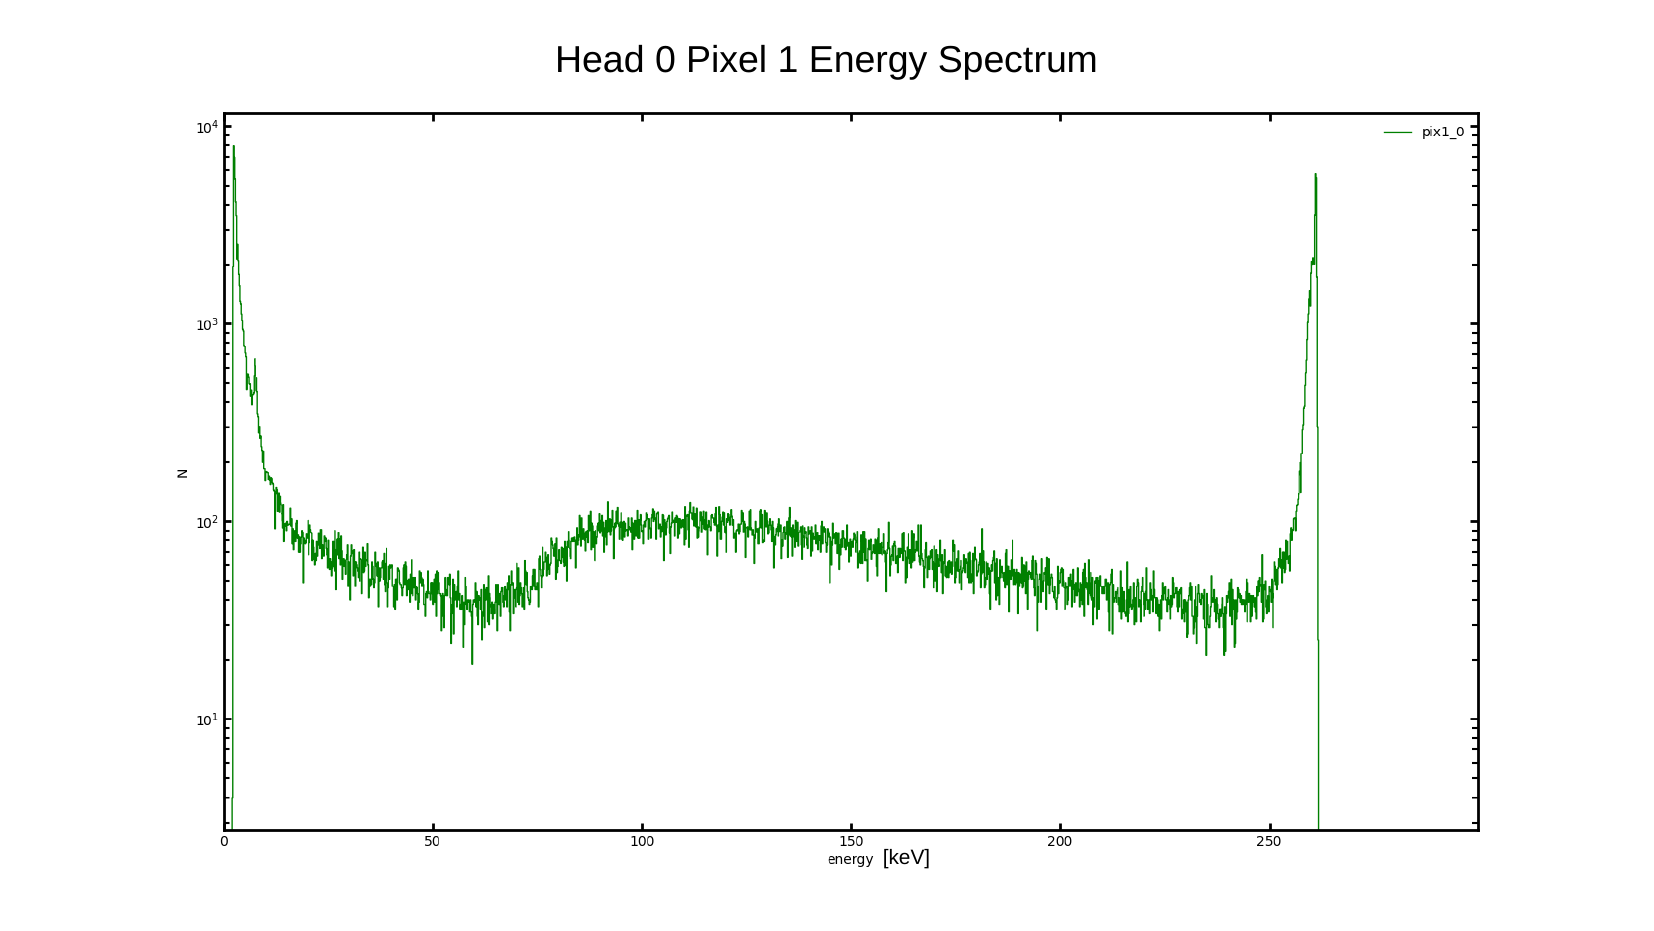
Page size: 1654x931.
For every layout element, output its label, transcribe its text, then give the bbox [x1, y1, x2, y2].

text_box [keV] [868, 838, 946, 877]
text_box Head 0 Pixel 1 Energy Spectrum [540, 30, 1114, 88]
picture [21, 1, 1639, 931]
